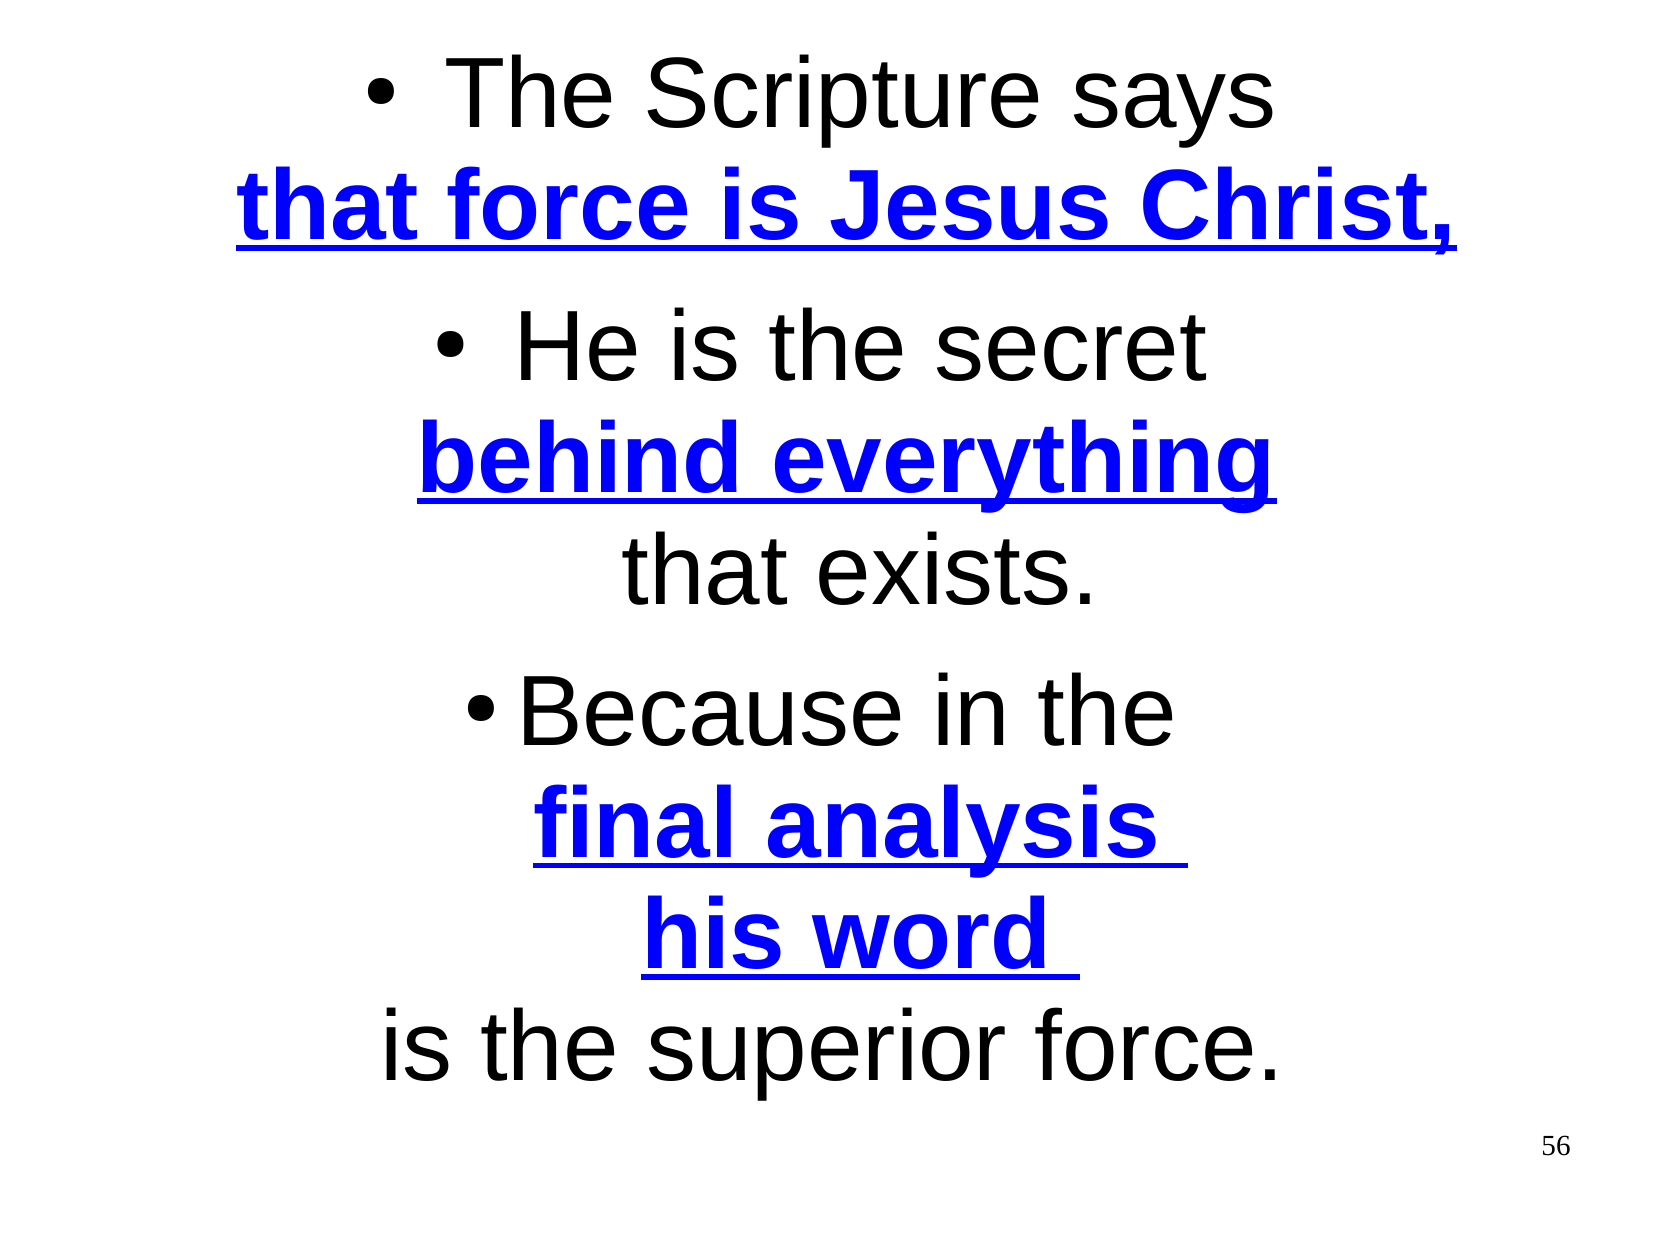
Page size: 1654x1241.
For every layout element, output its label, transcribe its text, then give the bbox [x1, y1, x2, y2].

list The Scripture says that force is Jesus Christ, He is the secret behind everything that exists. Because in the final analysis his word is the superior force. [37, 37, 1613, 1238]
